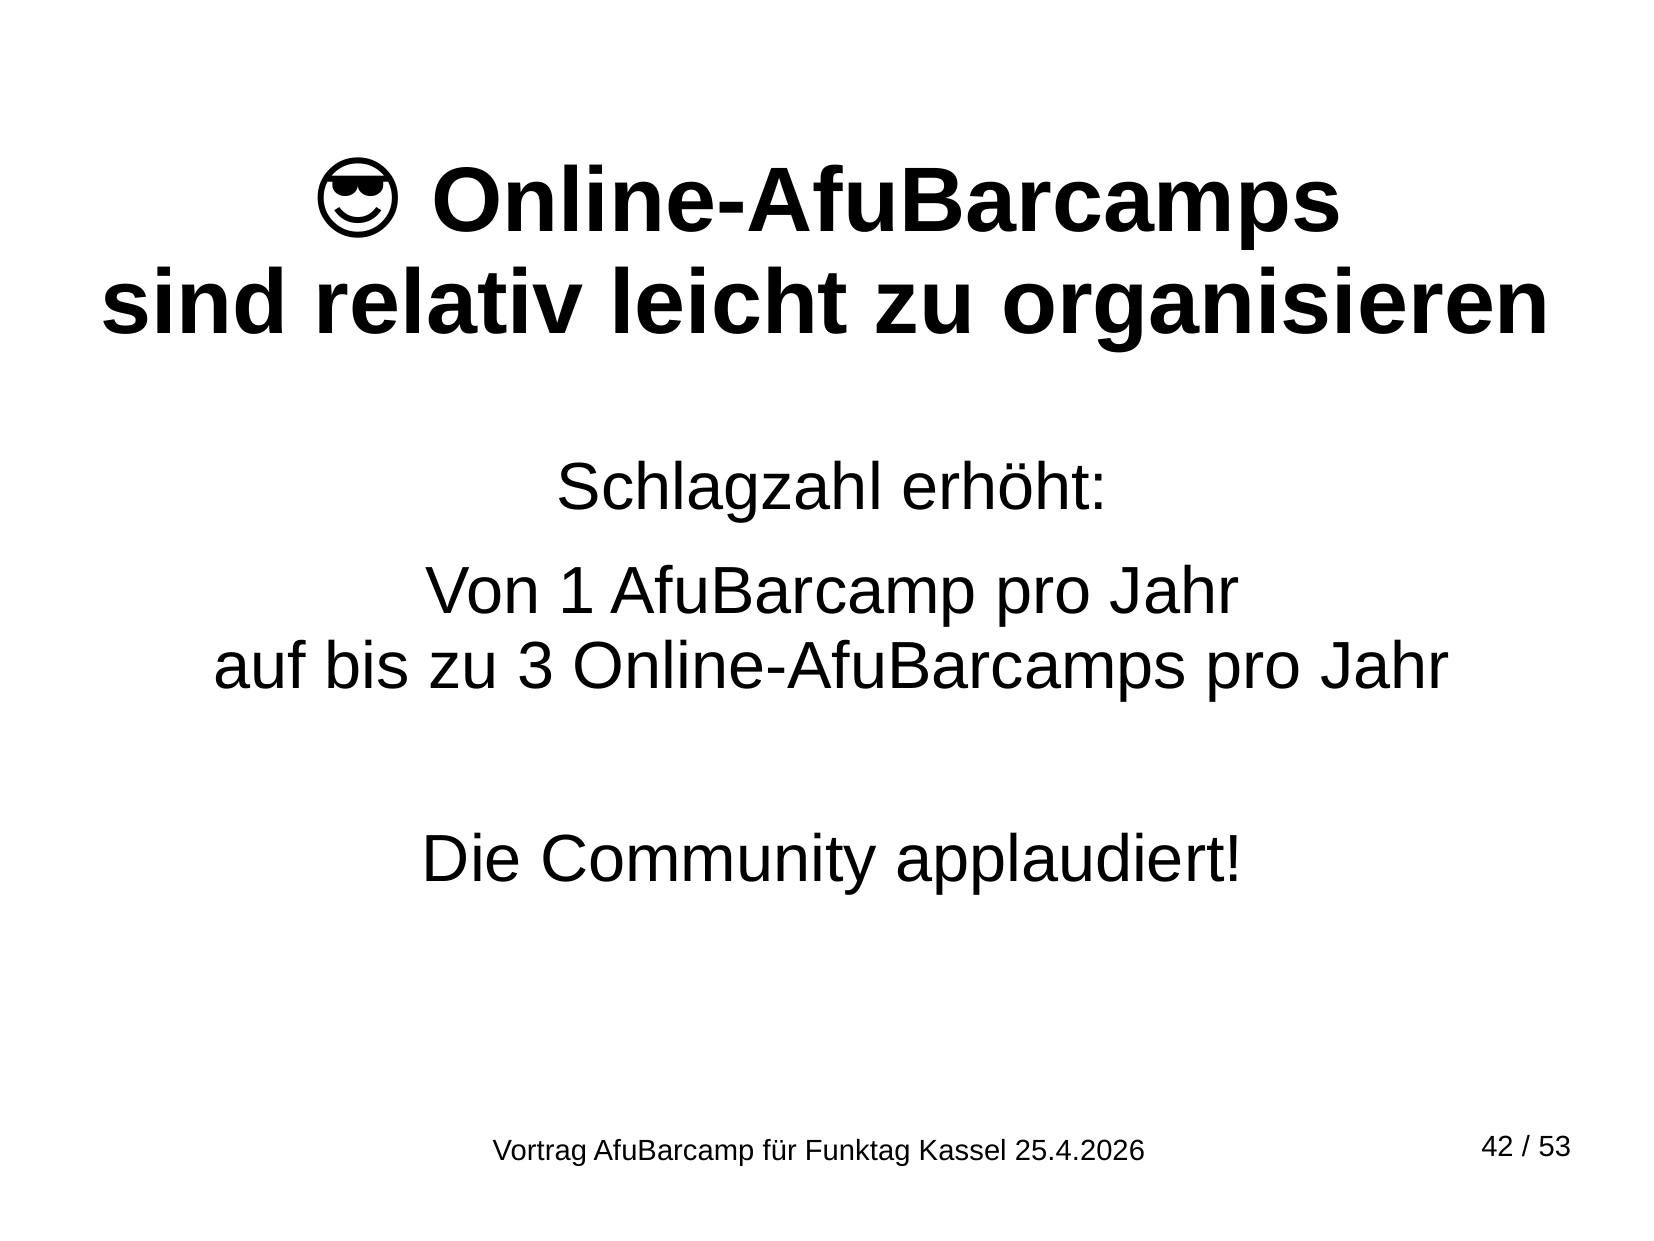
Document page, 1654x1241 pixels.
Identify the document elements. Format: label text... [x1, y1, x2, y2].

list Schlagzahl erhöht: Von 1 AfuBarcamp pro Jahr auf bis zu 3 Online-AfuBarcamps pro Jahr Die Community applaudiert! [177, 448, 1489, 1016]
title 😎 Online-AfuBarcamps sind relativ leicht zu organisieren [82, 147, 1571, 355]
